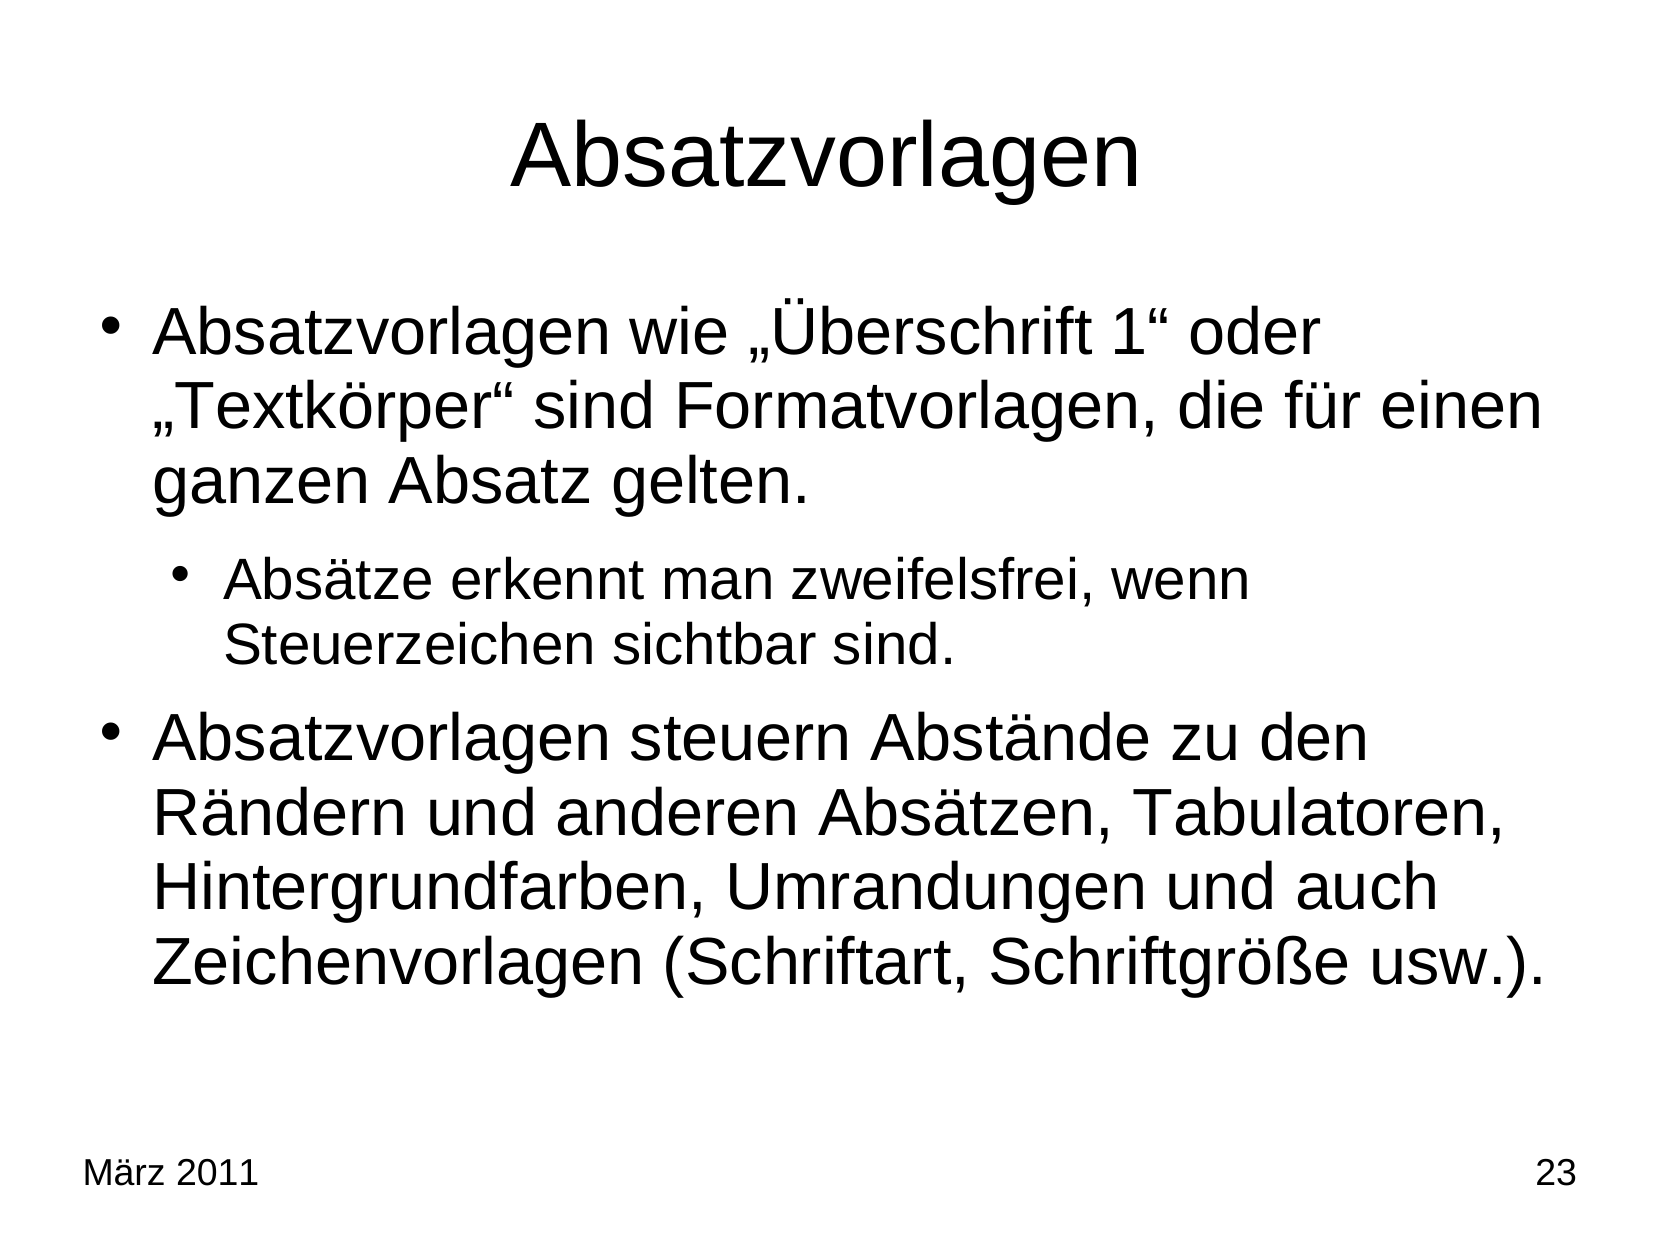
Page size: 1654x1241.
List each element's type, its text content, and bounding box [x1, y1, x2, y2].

title Absatzvorlagen [82, 49, 1571, 257]
list Absatzvorlagen wie „Überschrift 1“ oder „Textkörper“ sind Formatvorlagen, die für einen ganzen Absatz gelten. Absätze erkennt man zweifelsfrei, wenn Steuerzeichen sichtbar sind. Absatzvorlagen steuern Abstände zu den Rändern und anderen Absätzen, Tabulatoren, Hintergrundfarben, Umrandungen und auch Zeichenvorlagen (Schriftart, Schriftgröße usw.). [82, 290, 1571, 1109]
